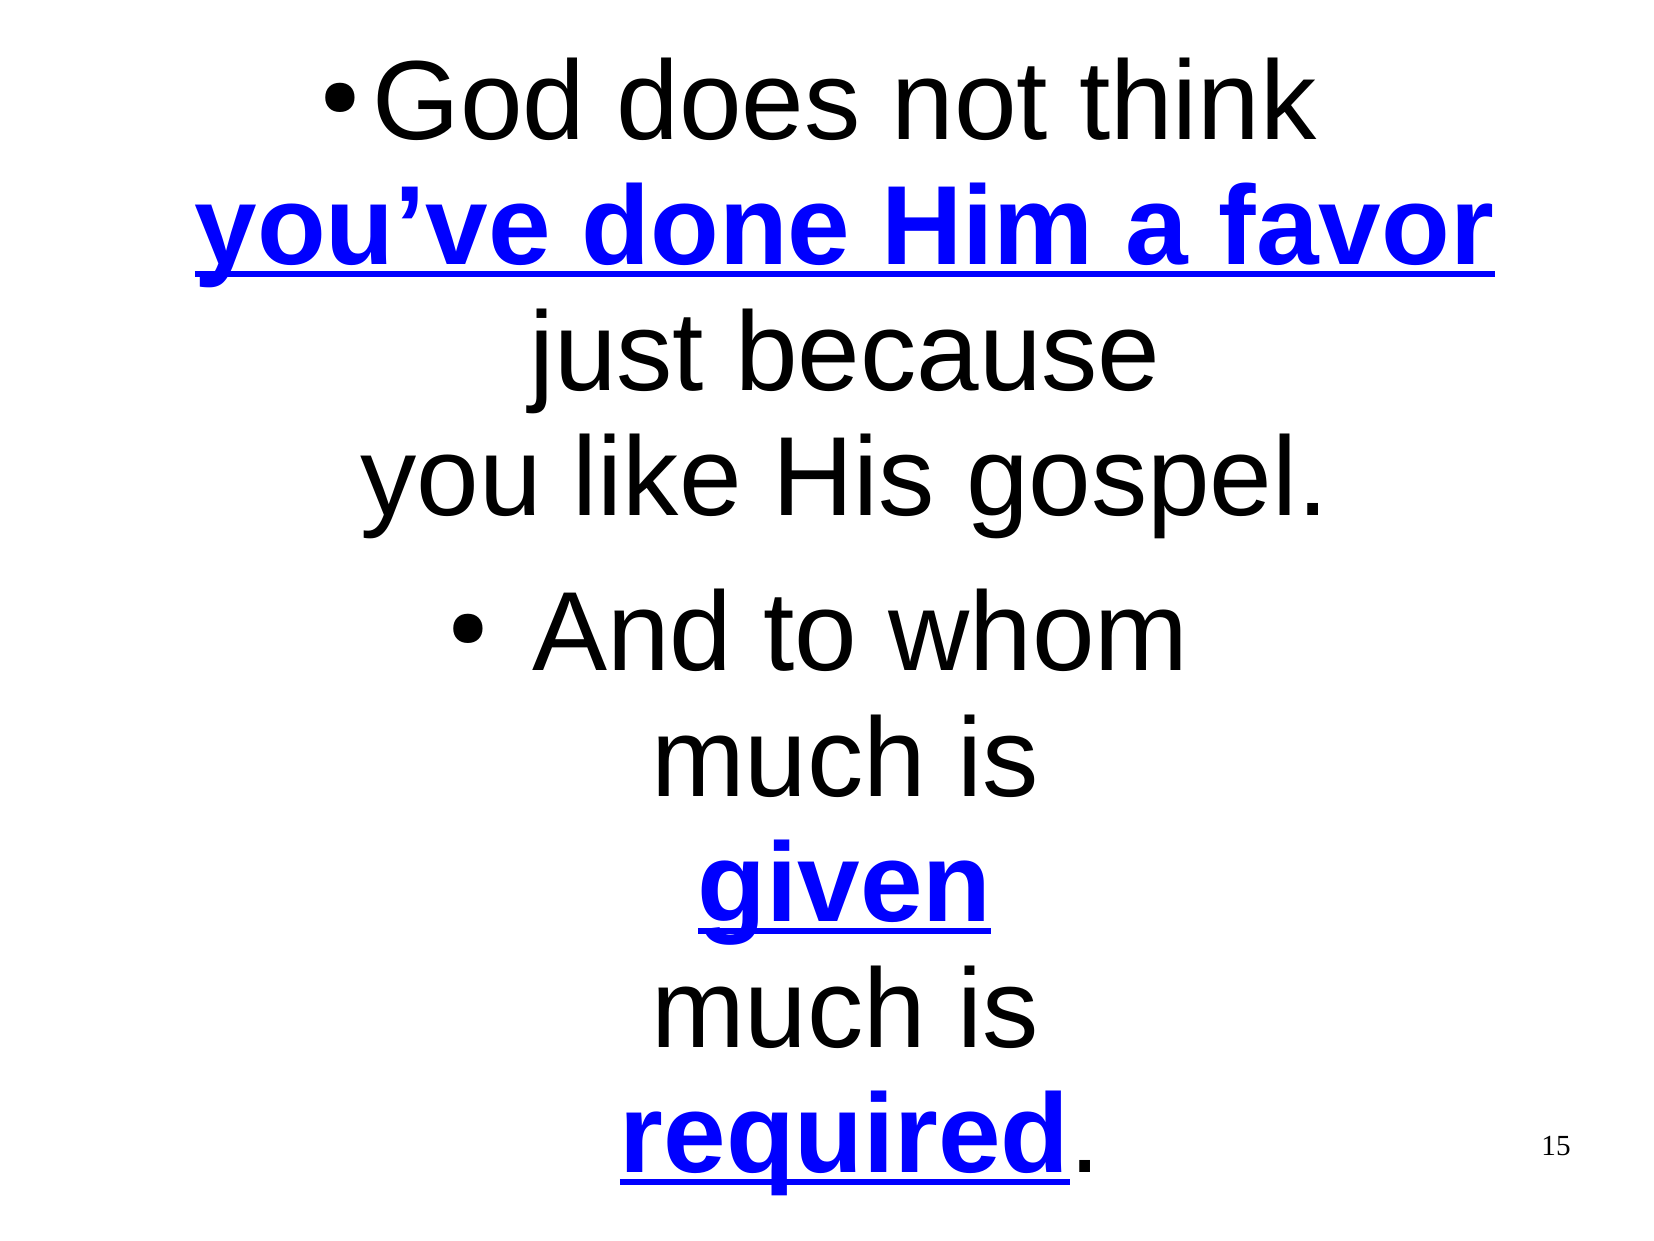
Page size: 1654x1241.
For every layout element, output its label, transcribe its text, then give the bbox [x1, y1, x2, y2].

list God does not think you’ve done Him a favor just because you like His gospel. And to whom much is given much is required. [37, 37, 1613, 1238]
